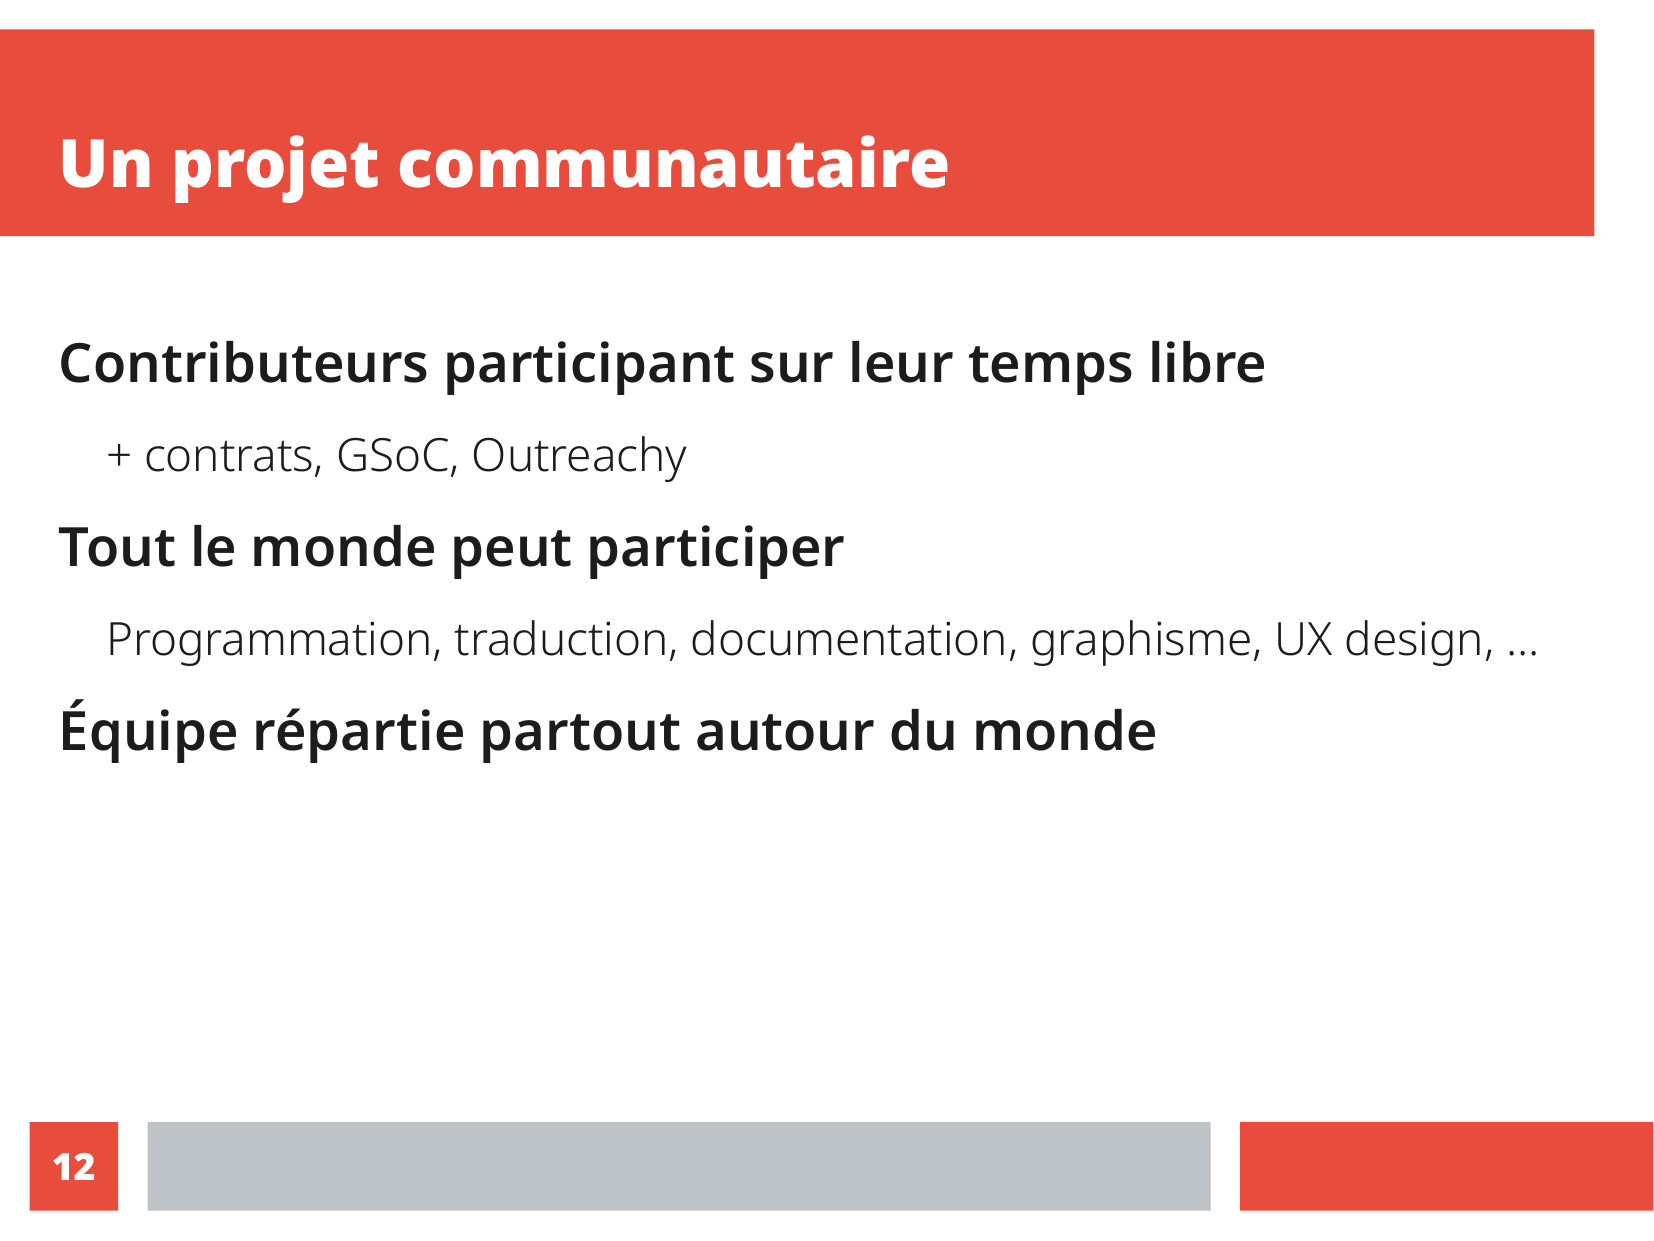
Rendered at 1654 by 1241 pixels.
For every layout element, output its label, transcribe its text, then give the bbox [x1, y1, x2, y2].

title Un projet communautaire [59, 59, 1595, 207]
list Contributeurs participant sur leur temps libre + contrats, GSoC, Outreachy Tout le monde peut participer Programmation, traduction, documentation, graphisme, UX design, ... Équipe répartie partout autour du monde [59, 324, 1565, 1093]
